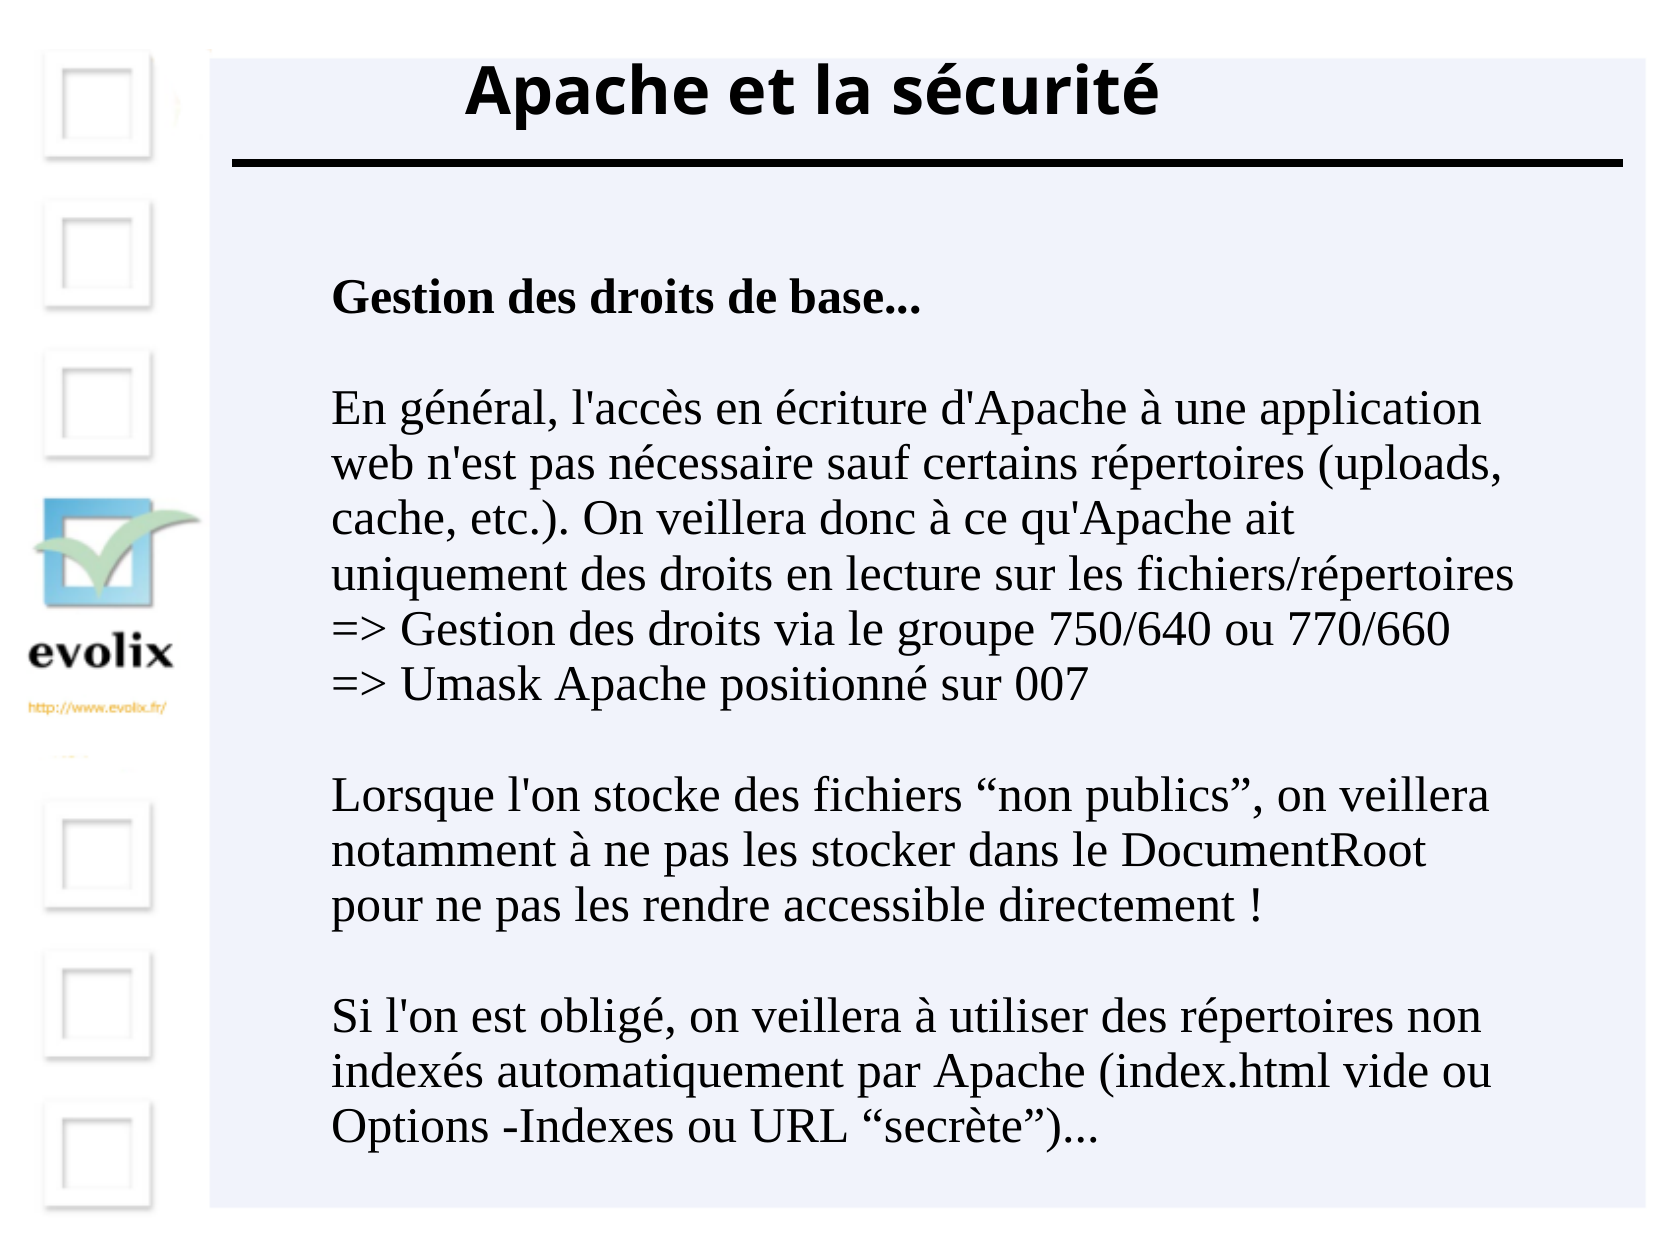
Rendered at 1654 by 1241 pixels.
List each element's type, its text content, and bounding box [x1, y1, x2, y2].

subtitle Gestion des droits de base... En général, l'accès en écriture d'Apache à une application web n'est pas nécessaire sauf certains répertoires (uploads, cache, etc.). On veillera donc à ce qu'Apache ait uniquement des droits en lecture sur les fichiers/répertoires => Gestion des droits via le groupe 750/640 ou 770/660 => Umask Apache positionné sur 007 Lorsque l'on stocke des fichiers “non publics”, on veillera notamment à ne pas les stocker dans le DocumentRoot pour ne pas les rendre accessible directement ! Si l'on est obligé, on veillera à utiliser des répertoires non indexés automatiquement par Apache (index.html vide ou Options -Indexes ou URL “secrète”)... [331, 225, 1517, 1198]
title Apache et la sécurité [22, 27, 1604, 151]
picture [0, 49, 1654, 1218]
